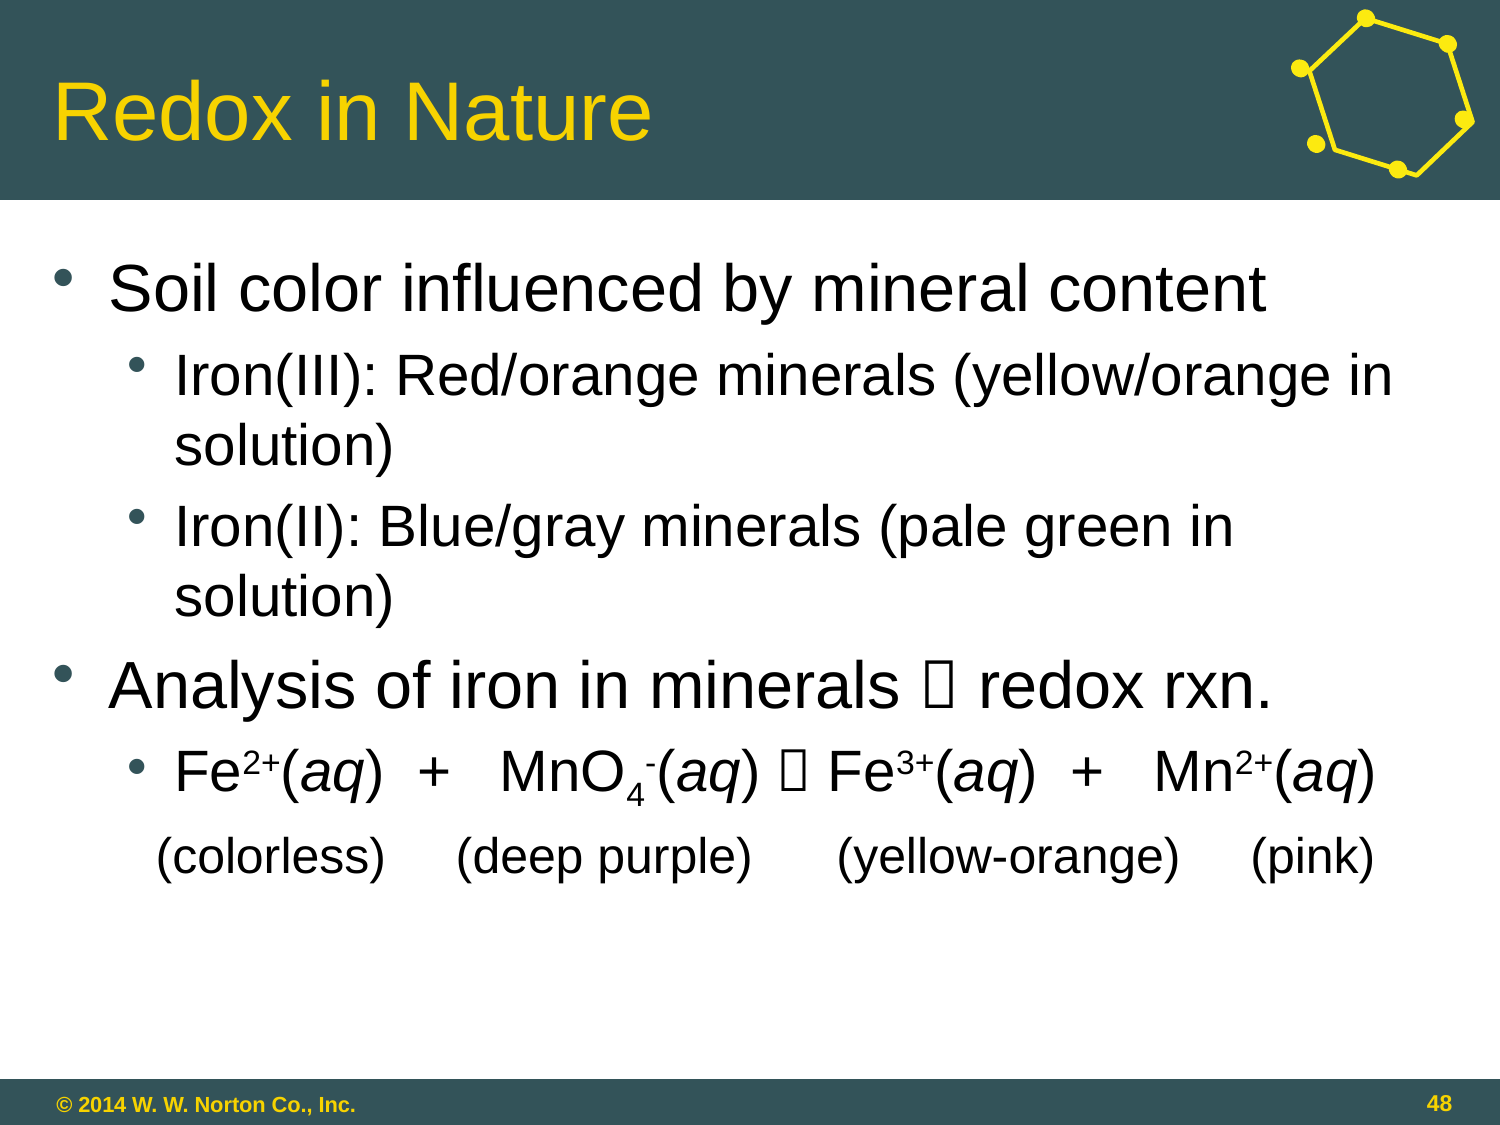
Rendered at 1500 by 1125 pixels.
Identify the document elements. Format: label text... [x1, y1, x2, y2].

title Redox in Nature [37, 19, 1118, 195]
list Soil color influenced by mineral content Iron(III): Red/orange minerals (yellow/orange in solution) Iron(II): Blue/gray minerals (pale green in solution) Analysis of iron in minerals  redox rxn. Fe2+(aq) + MnO4-(aq)  Fe3+(aq) + Mn2+(aq) (colorless) (deep purple) (yellow-orange) (pink) [37, 237, 1463, 1121]
slide_number <number> [1408, 1085, 1468, 1120]
